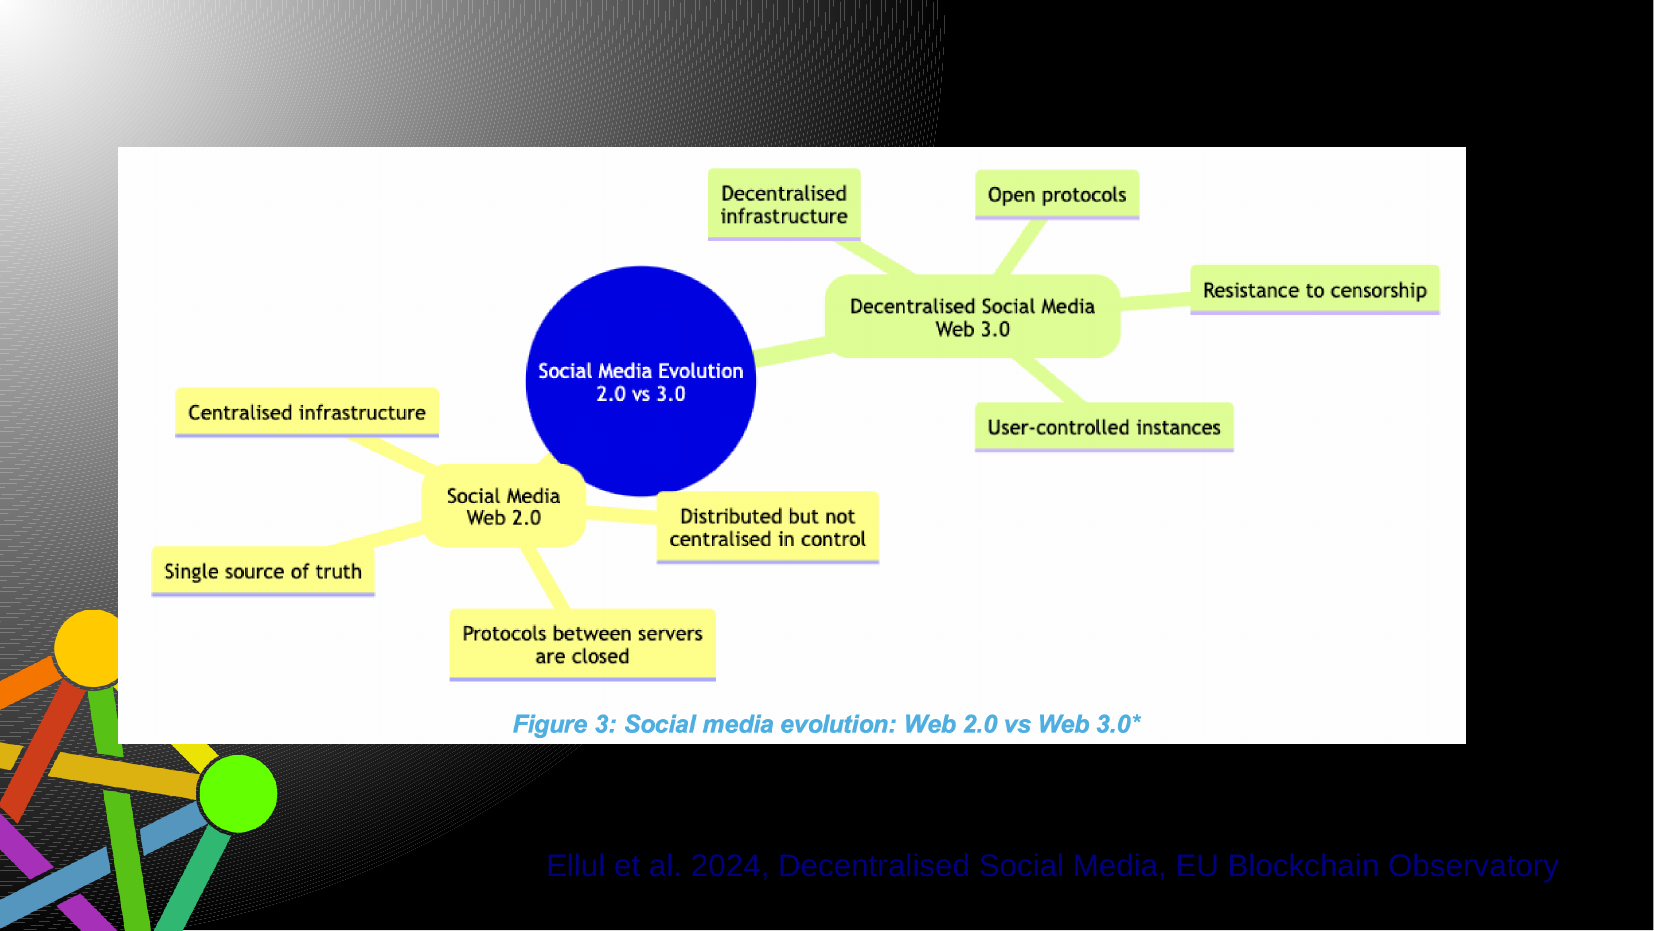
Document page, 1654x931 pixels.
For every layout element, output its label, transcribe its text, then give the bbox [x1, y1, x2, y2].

text_box Ellul et al. 2024, Decentralised Social Media, EU Blockchain Observatory [531, 841, 1595, 926]
picture [0, 147, 1466, 931]
